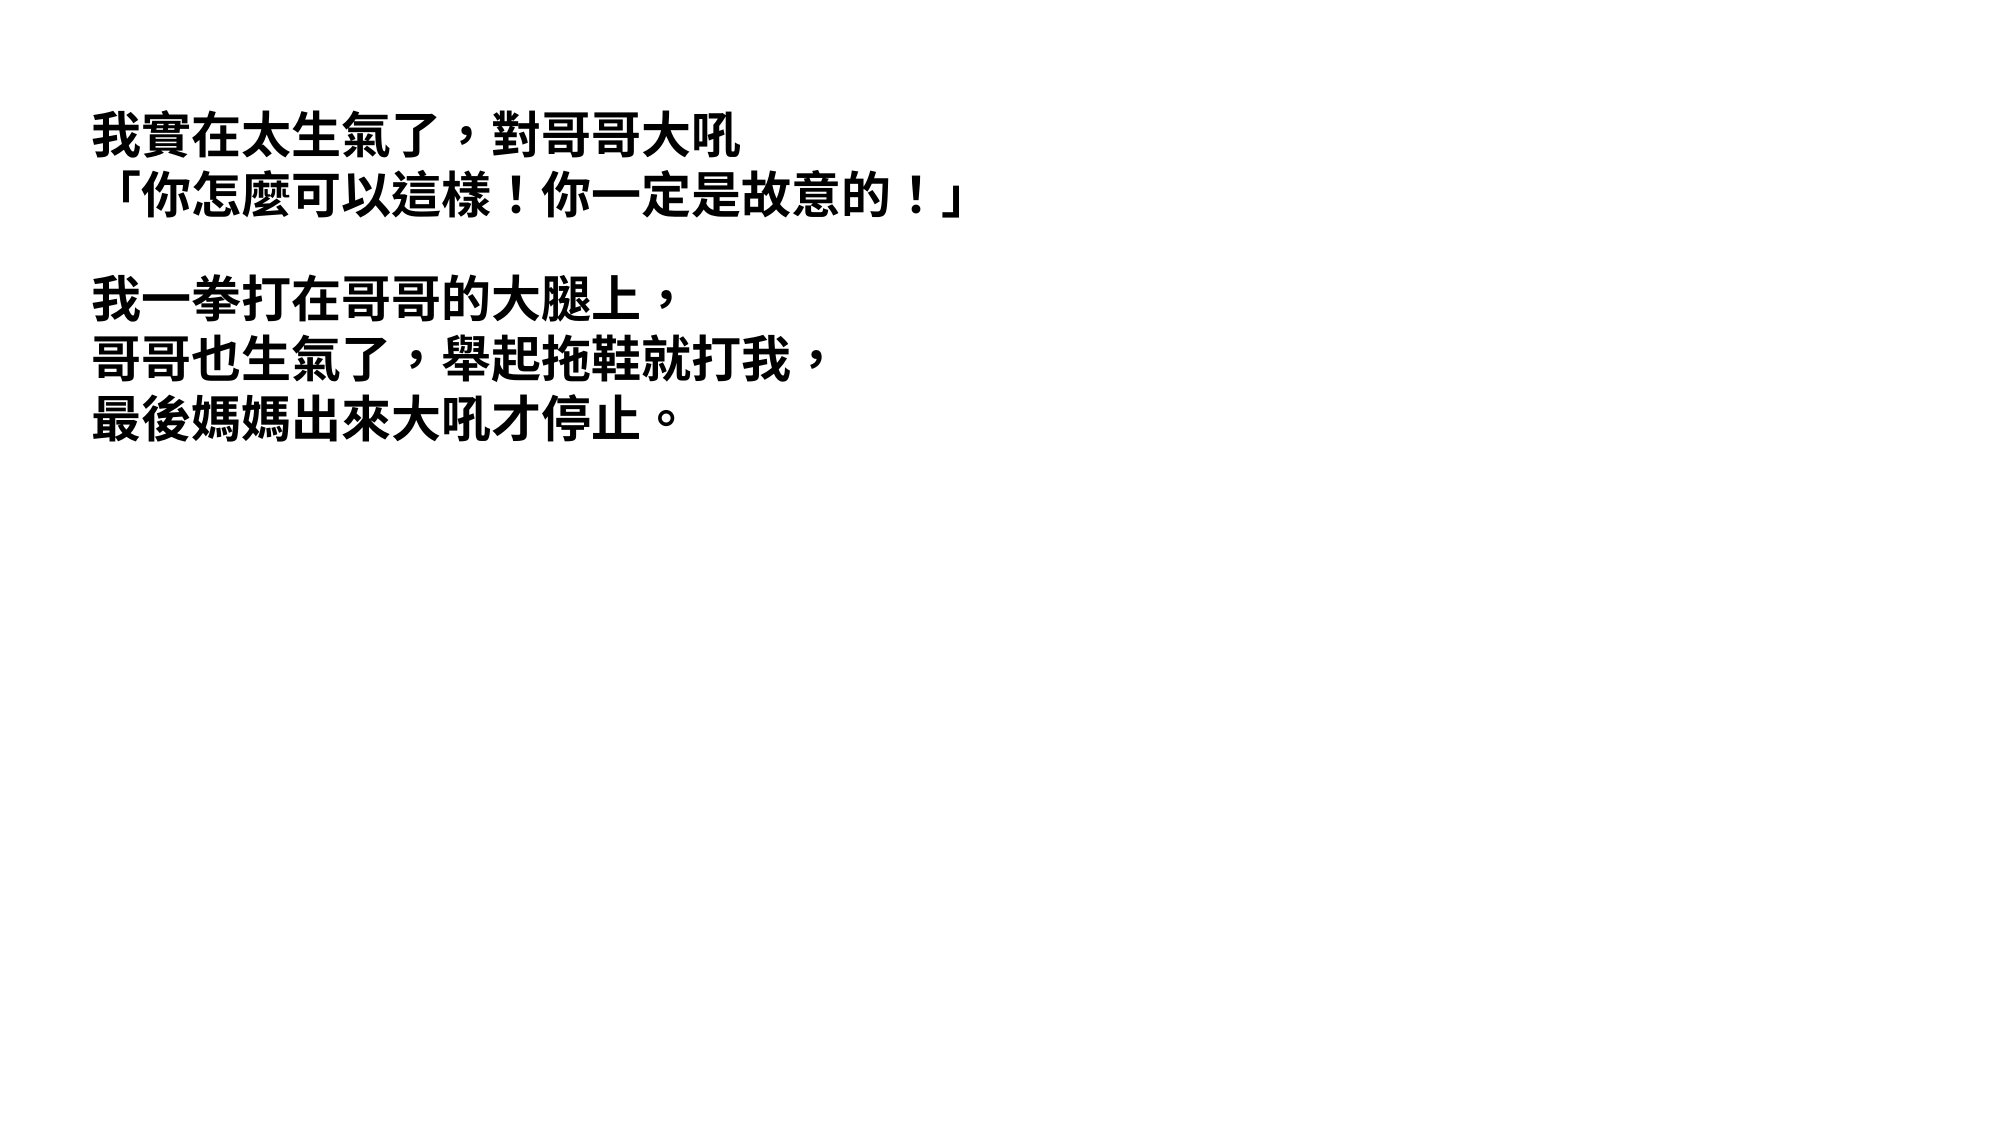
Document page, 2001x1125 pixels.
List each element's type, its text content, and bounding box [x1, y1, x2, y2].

text_box 我一拳打在哥哥的大腿上， 哥哥也生氣了，舉起拖鞋就打我， 最後媽媽出來大吼才停止。 [76, 260, 1076, 455]
text_box 我實在太生氣了，對哥哥大吼 「你怎麼可以這樣！你一定是故意的！」 [76, 96, 1426, 291]
